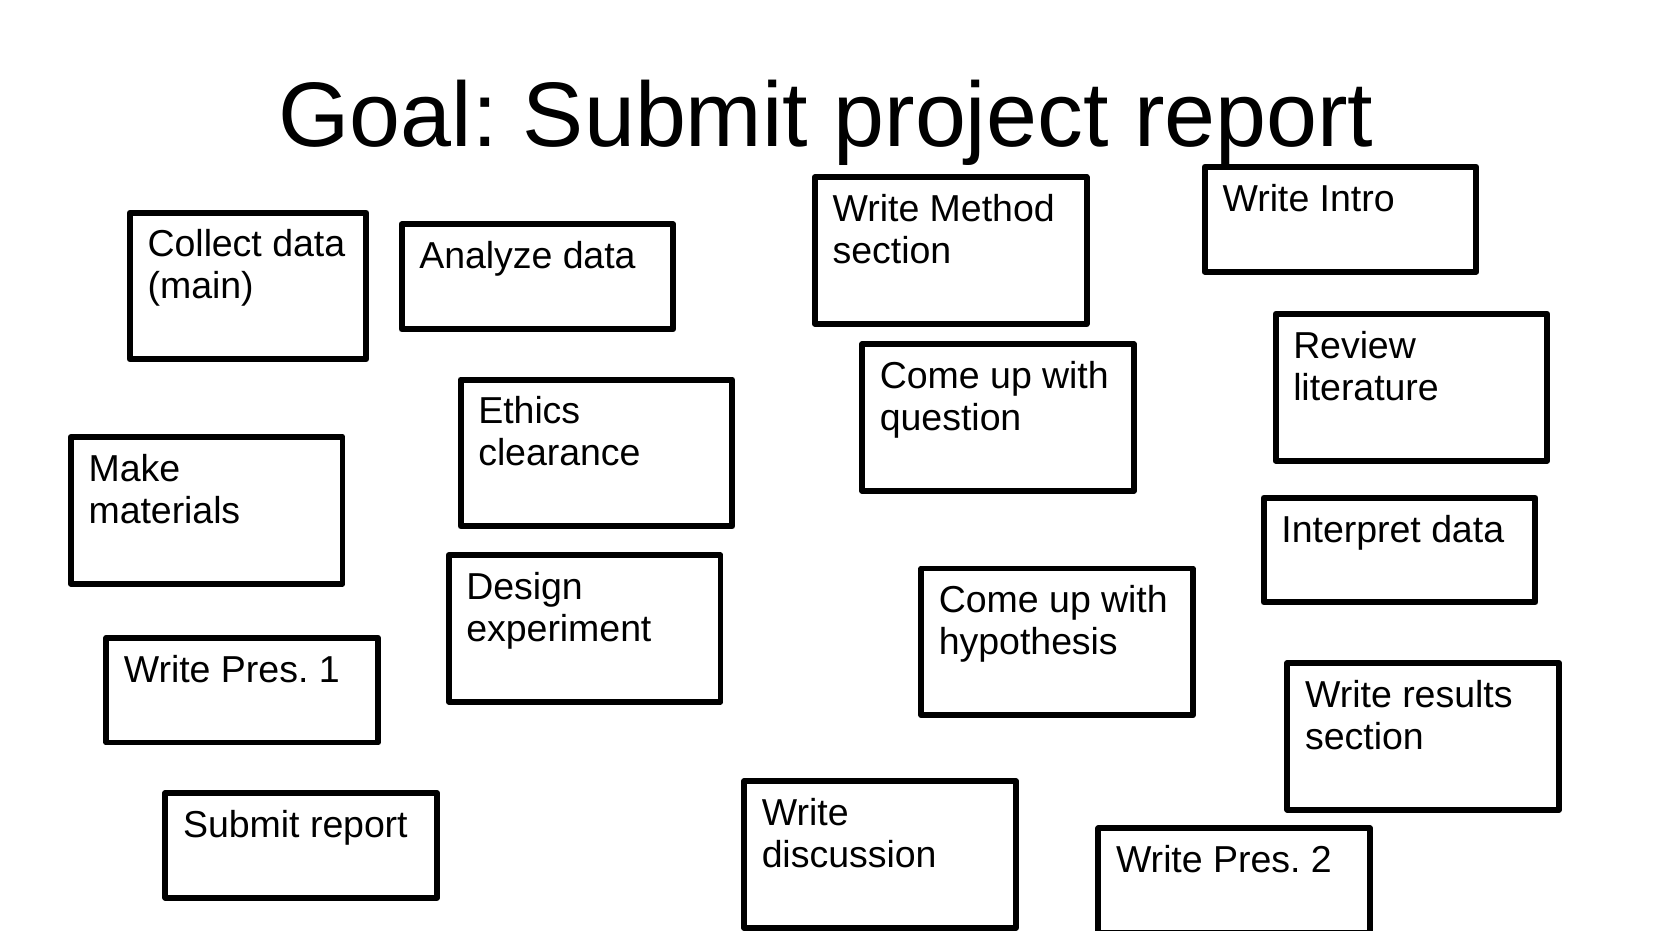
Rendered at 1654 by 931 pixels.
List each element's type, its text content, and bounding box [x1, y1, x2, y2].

text_box Write Pres. 2 [1098, 828, 1371, 931]
title Goal: Submit project report [82, 37, 1571, 193]
text_box Come up with hypothesis [921, 568, 1193, 716]
text_box Ethics clearance [460, 379, 733, 527]
text_box Interpret data [1263, 497, 1536, 603]
text_box Collect data (main) [129, 212, 367, 360]
text_box Make materials [70, 437, 343, 584]
text_box Write Method section [814, 177, 1087, 324]
text_box Design experiment [448, 555, 721, 702]
text_box Write results section [1287, 663, 1560, 810]
text_box Submit report [165, 792, 438, 898]
text_box Review literature [1275, 313, 1548, 461]
text_box Write Pres. 1 [106, 637, 378, 743]
text_box Analyze data [401, 224, 674, 330]
text_box Write discussion [744, 781, 1016, 928]
text_box Write Intro [1204, 166, 1477, 272]
text_box Come up with question [862, 344, 1134, 491]
